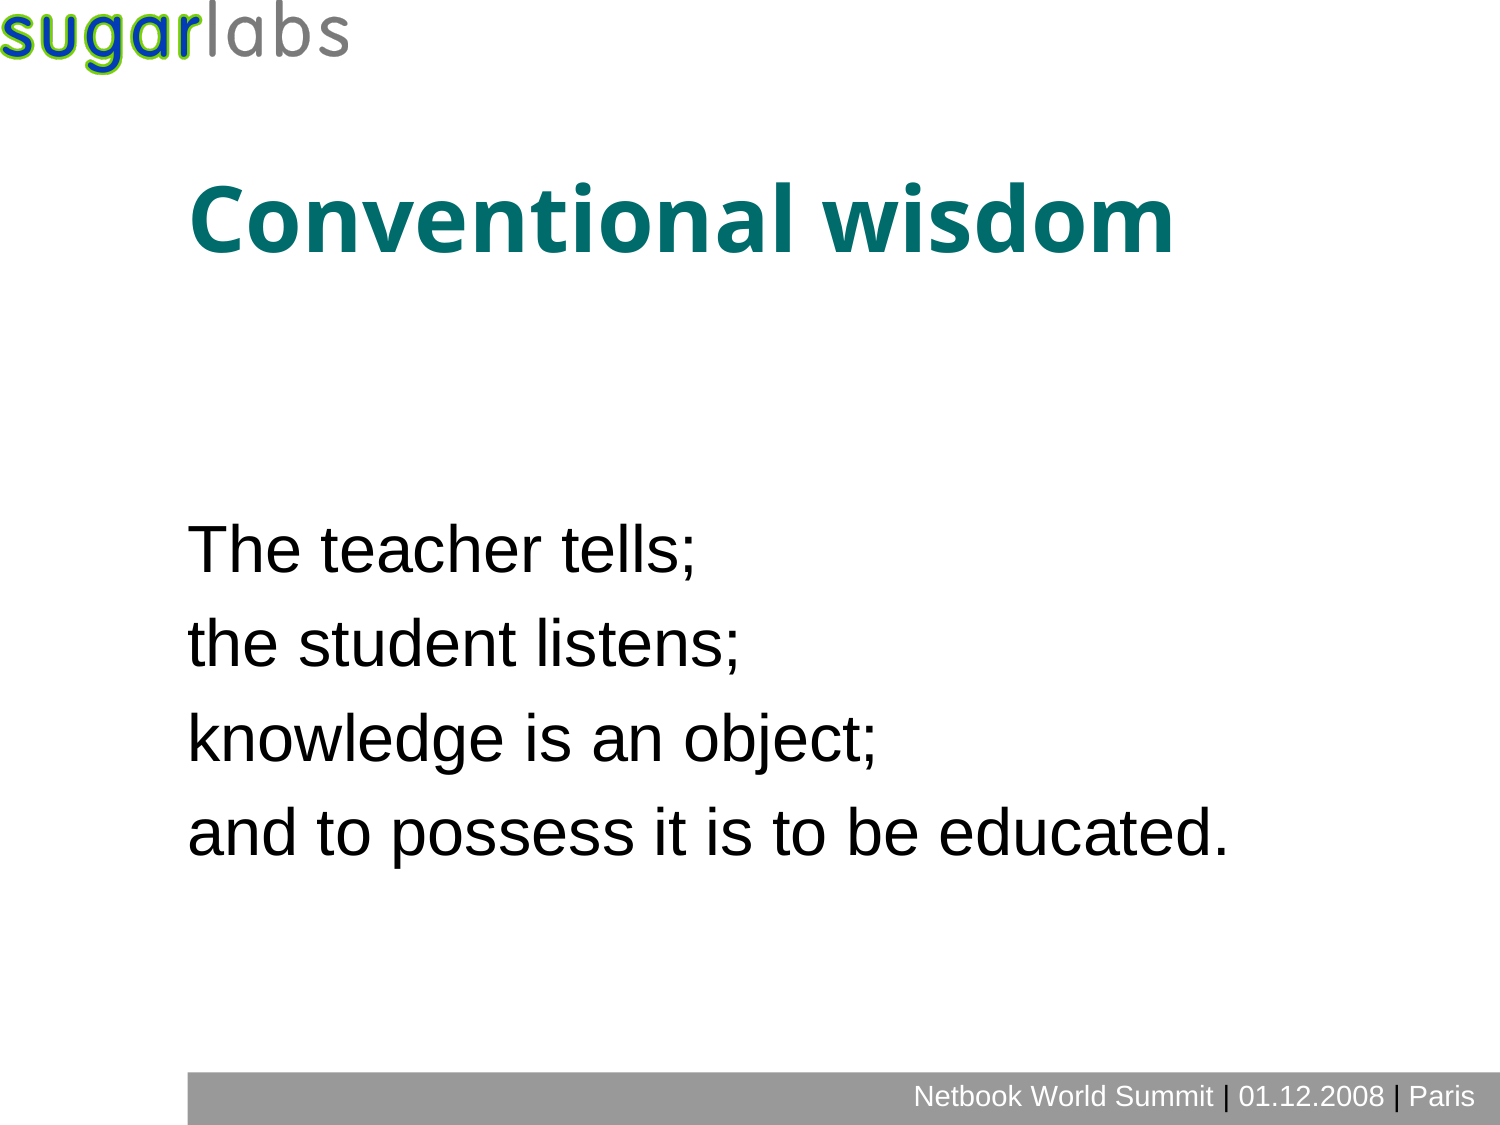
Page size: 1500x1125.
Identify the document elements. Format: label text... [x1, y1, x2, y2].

subtitle The teacher tells; the student listens; knowledge is an object; and to possess it is to be educated. [187, 337, 1425, 1042]
title Conventional wisdom [187, 75, 1500, 338]
picture [0, 0, 348, 75]
